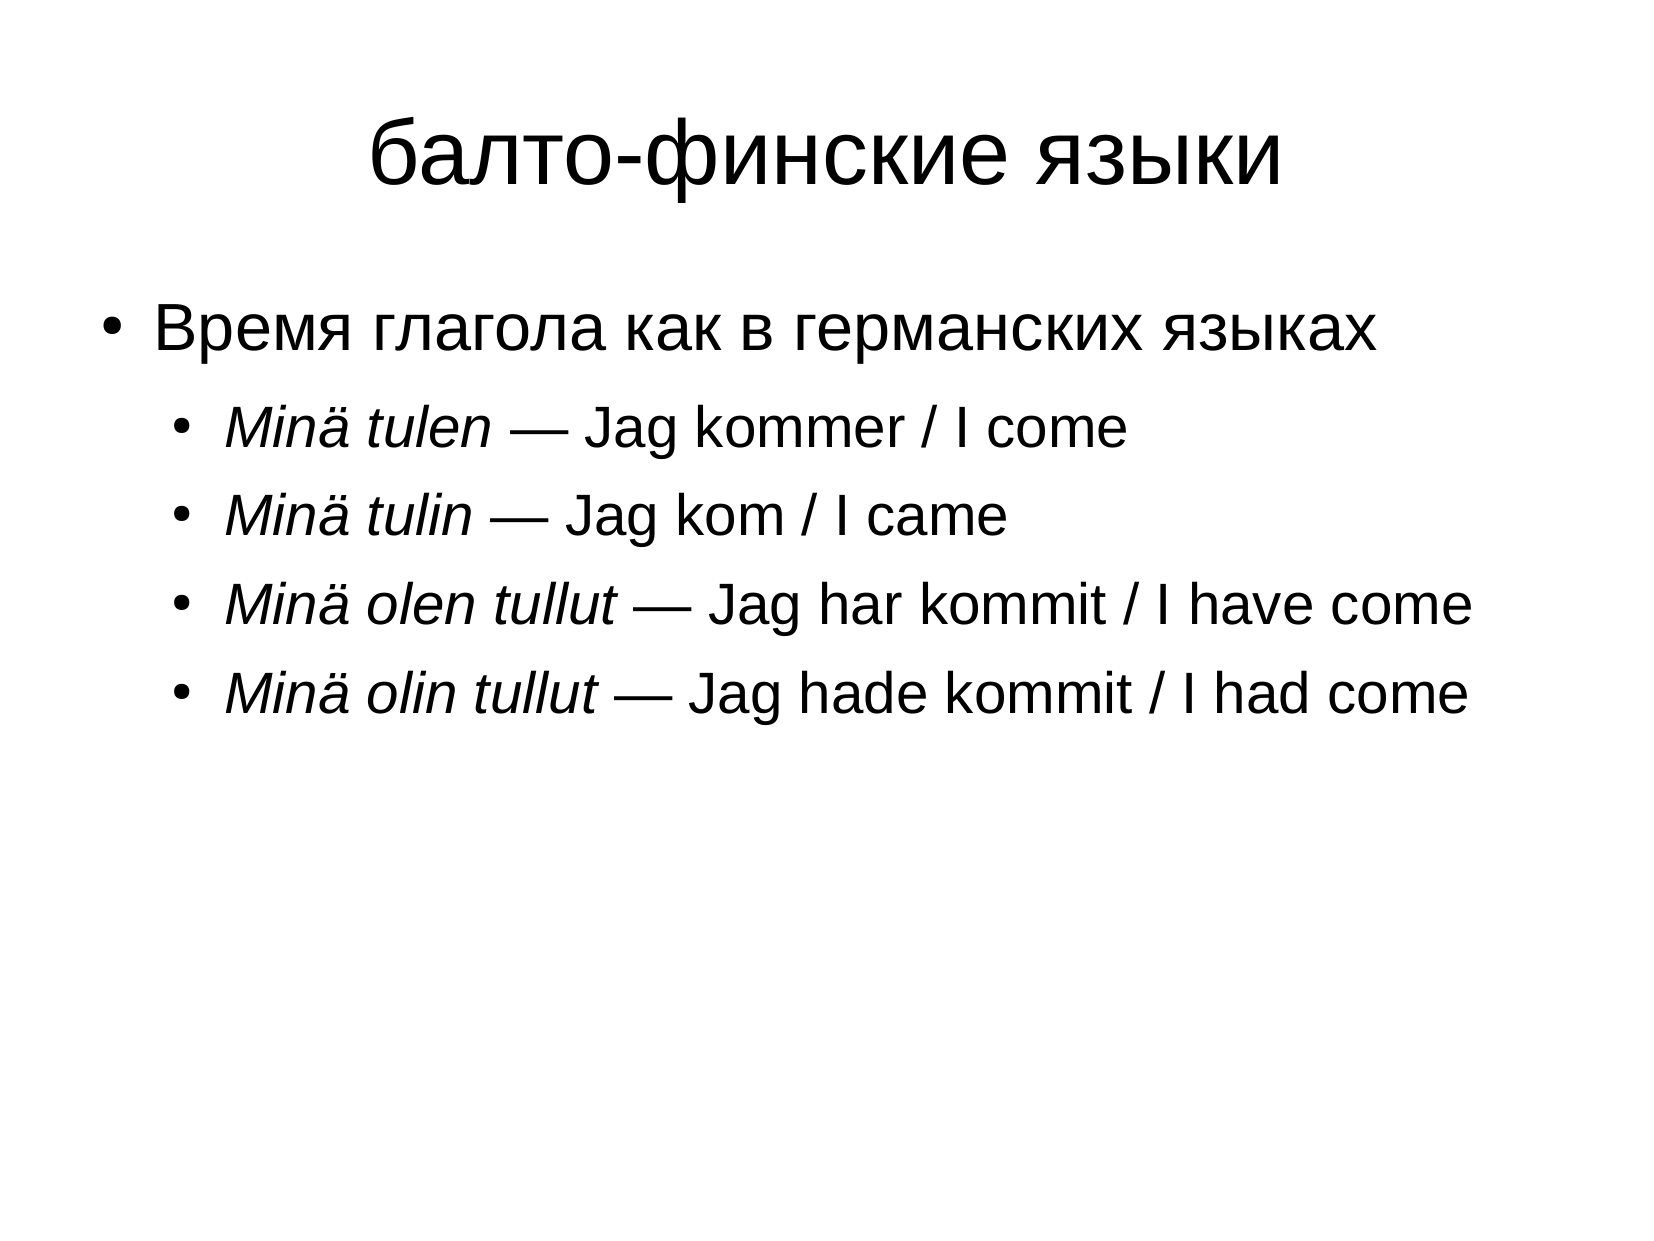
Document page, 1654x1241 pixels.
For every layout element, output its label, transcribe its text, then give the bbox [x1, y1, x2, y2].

title балто-финские языки [82, 49, 1571, 257]
list Время глагола как в германских языках Minä tulen — Jag kommer / I come Minä tulin — Jag kom / I came Minä olen tullut — Jag har kommit / I have come Minä olin tullut — Jag hade kommit / I had come [82, 290, 1571, 1109]
